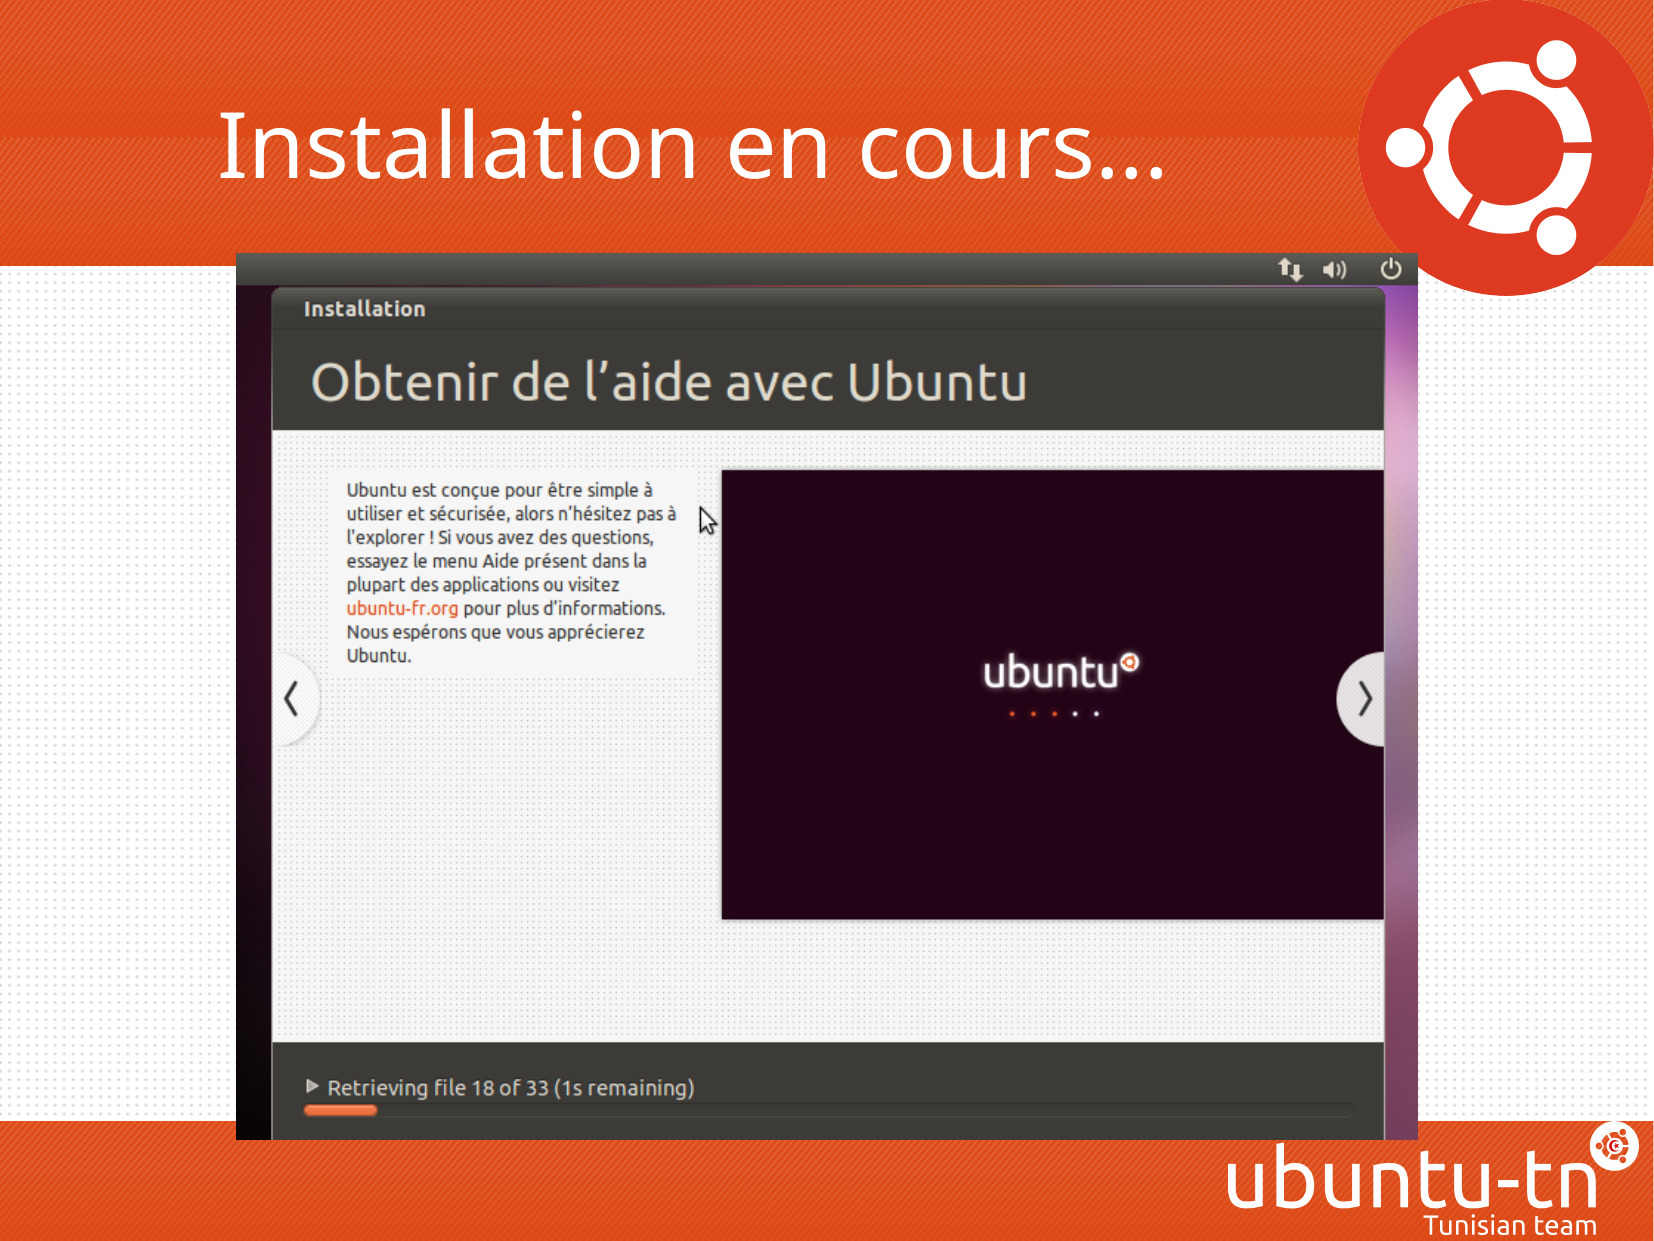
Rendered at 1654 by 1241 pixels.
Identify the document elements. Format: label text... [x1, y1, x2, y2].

picture [0, 0, 1654, 1241]
title Installation en cours... [29, 36, 1359, 250]
